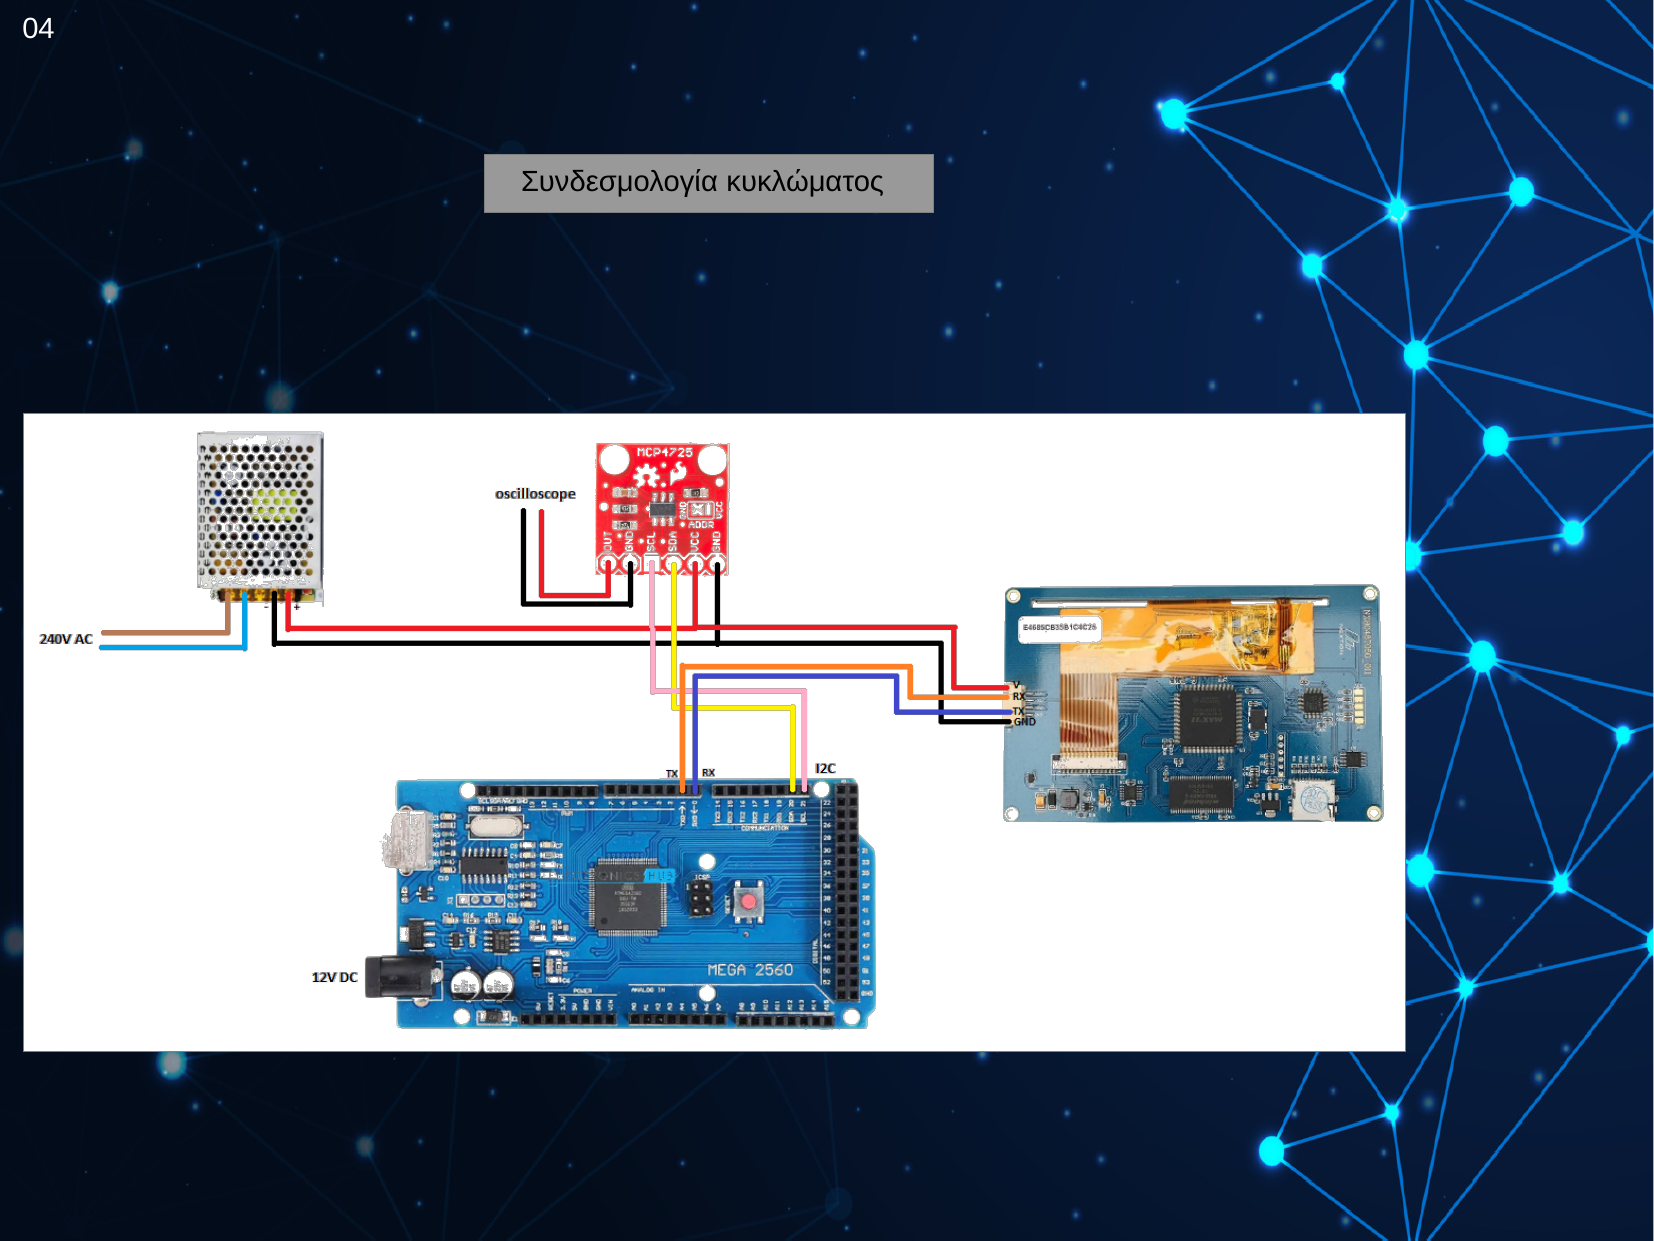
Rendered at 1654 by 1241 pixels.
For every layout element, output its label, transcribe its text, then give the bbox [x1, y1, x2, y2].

picture [0, 0, 1654, 1241]
title 04 [6, 5, 71, 48]
title Συνδεσμολογία κυκλώματος [70, 147, 1335, 227]
text_box [23, 413, 1406, 418]
